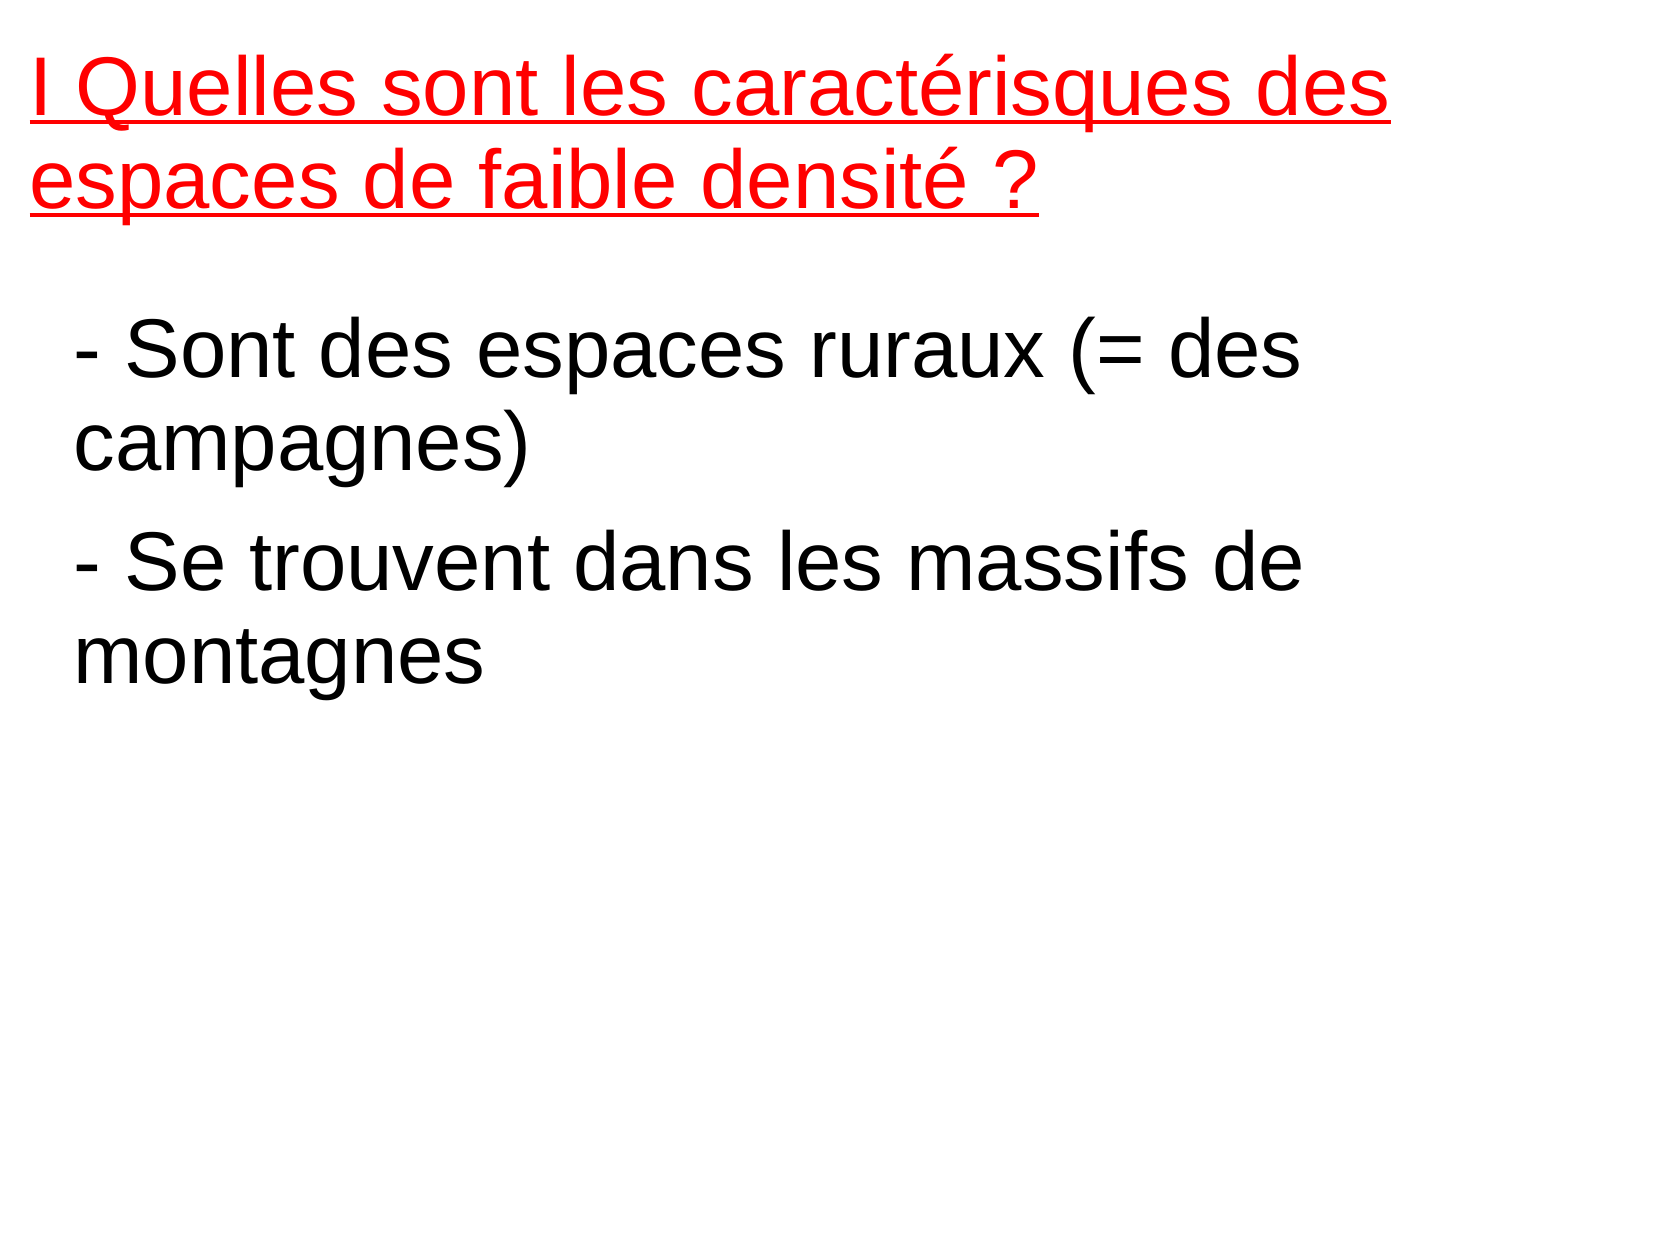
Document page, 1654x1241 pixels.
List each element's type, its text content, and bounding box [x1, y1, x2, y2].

title I Quelles sont les caractérisques des espaces de faible densité ? [29, 29, 1577, 237]
text_box - Se trouvent dans les massifs de montagnes [59, 507, 1595, 709]
text_box - Sont des espaces ruraux (= des campagnes) [59, 295, 1595, 497]
